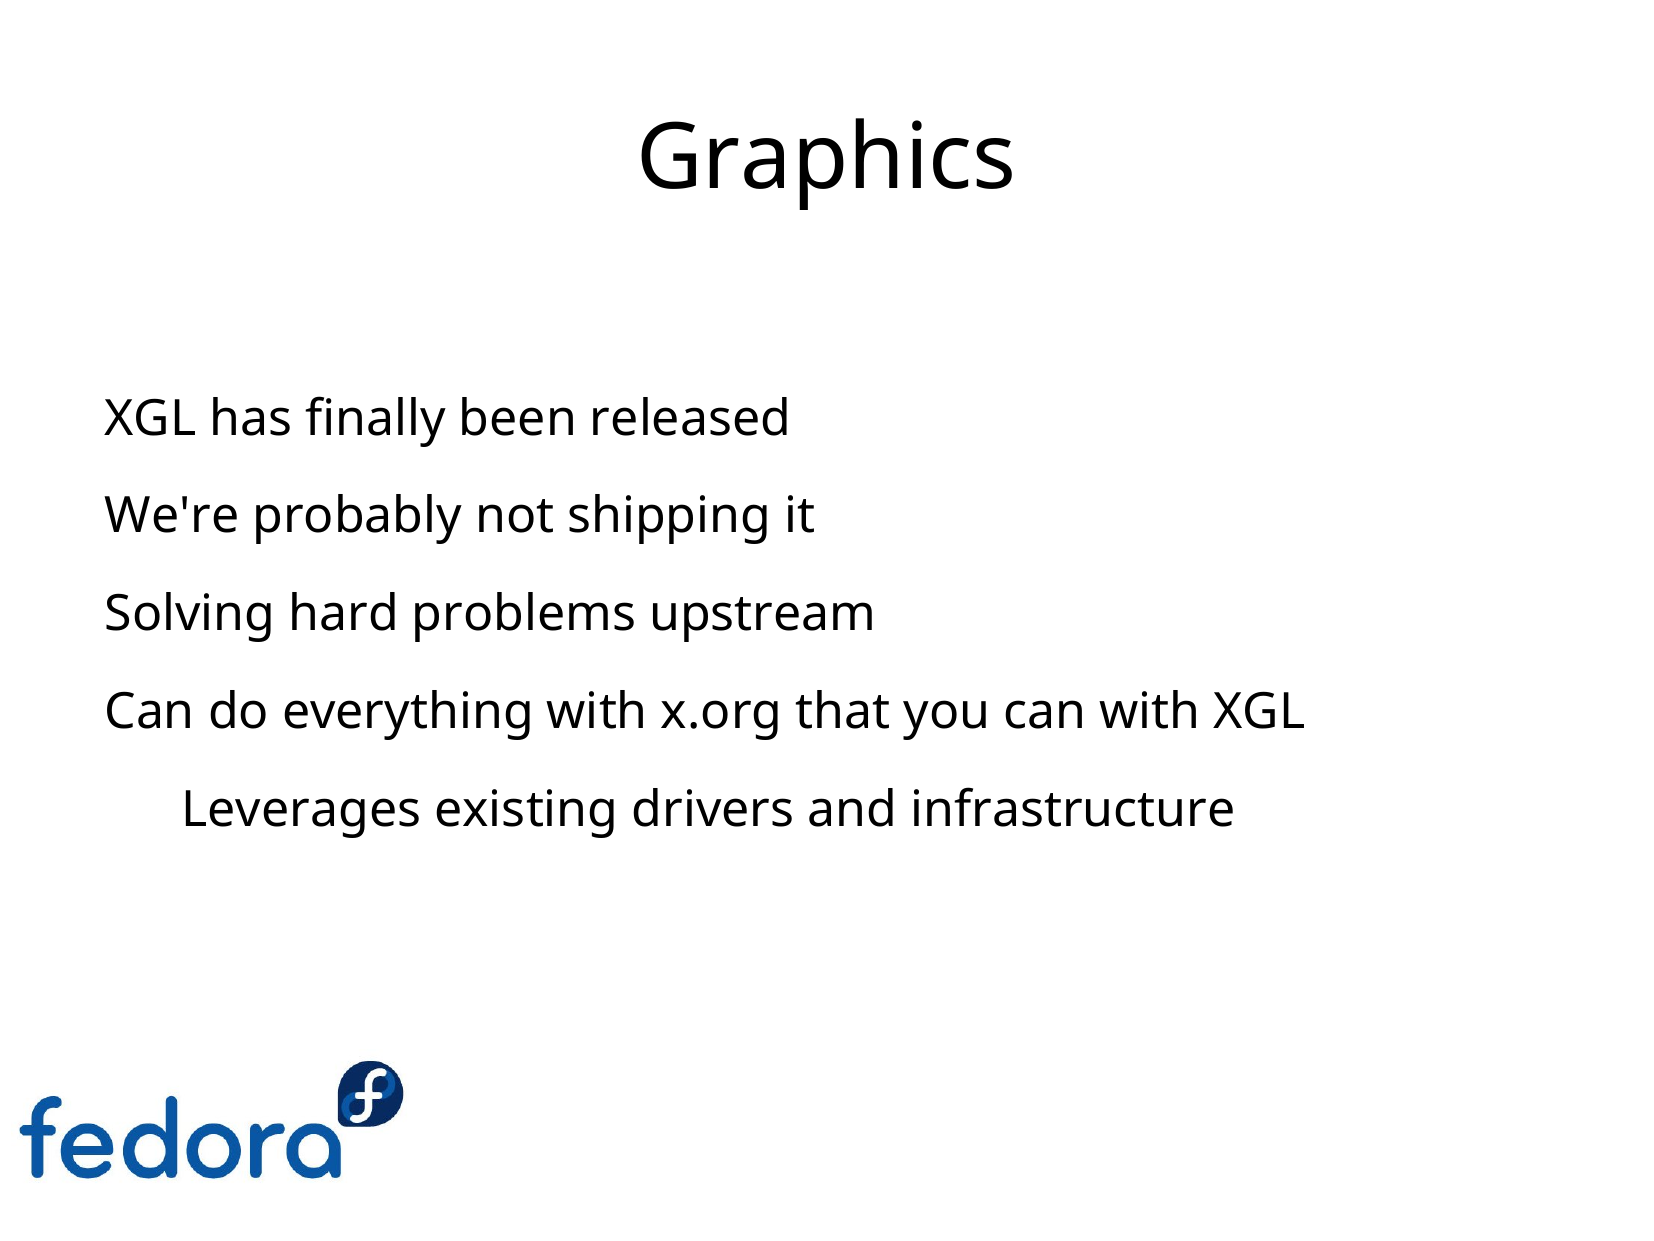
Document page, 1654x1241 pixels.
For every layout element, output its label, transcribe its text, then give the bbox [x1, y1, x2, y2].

picture [11, 1049, 413, 1199]
list XGL has finally been released We're probably not shipping it Solving hard problems upstream Can do everything with x.org that you can with XGL Leverages existing drivers and infrastructure [86, 381, 1576, 1057]
title Graphics [82, 49, 1571, 257]
